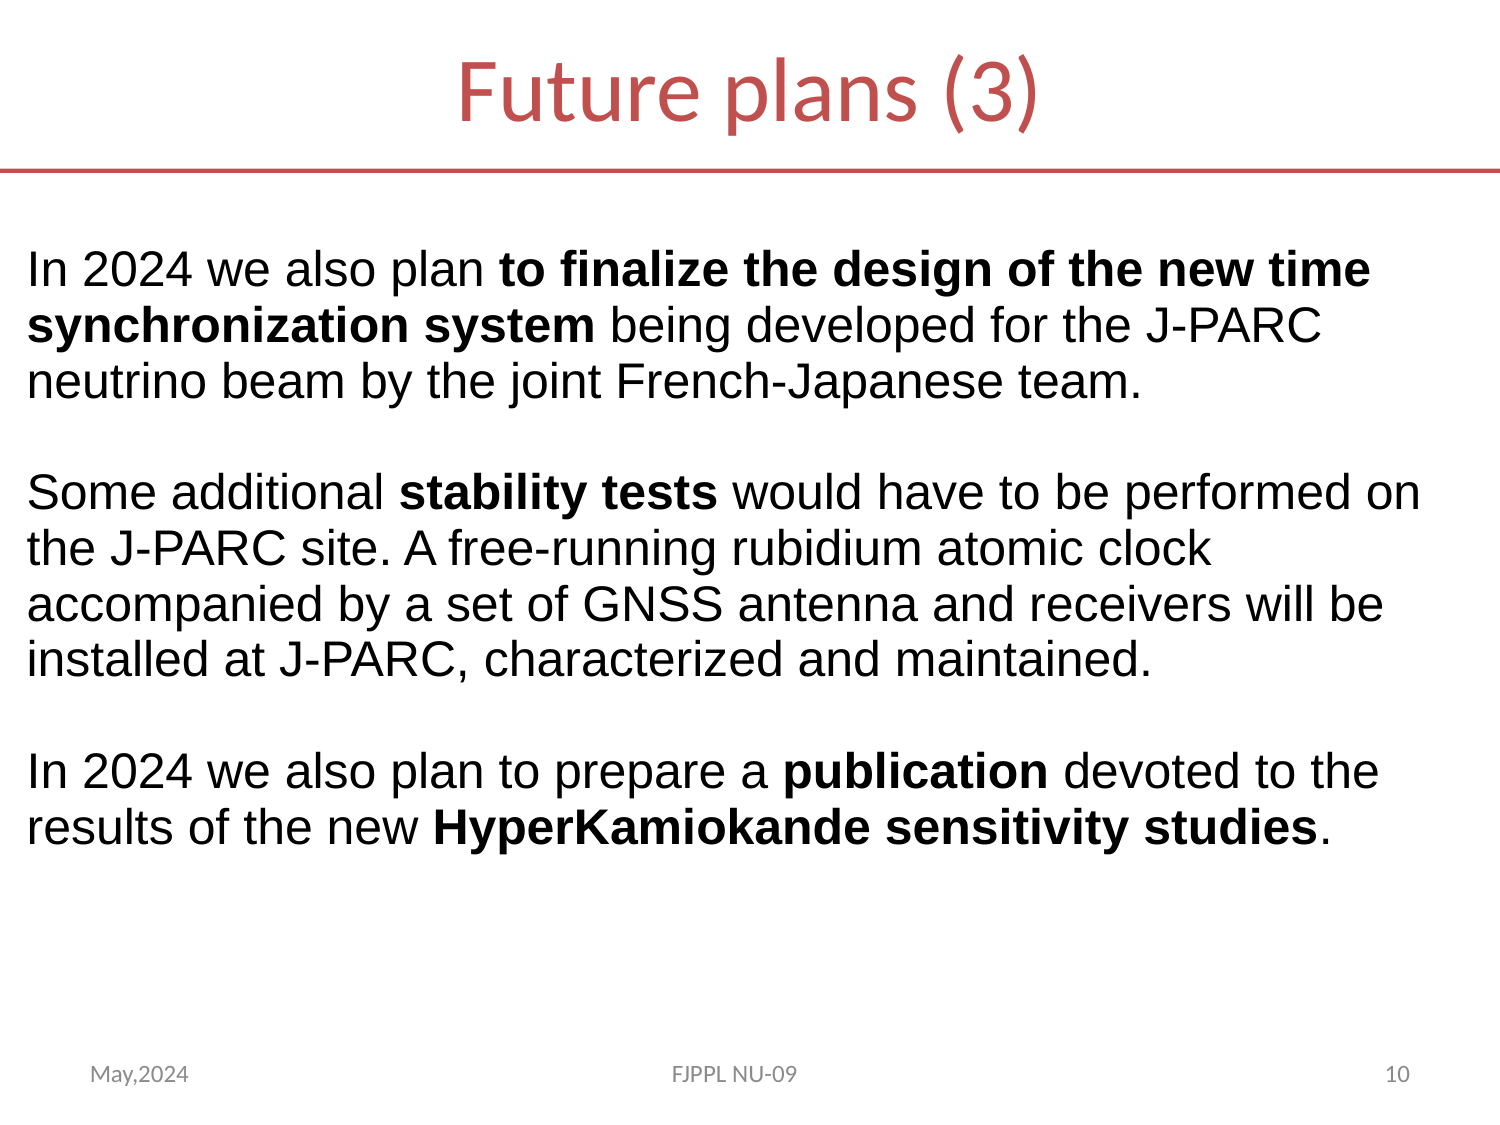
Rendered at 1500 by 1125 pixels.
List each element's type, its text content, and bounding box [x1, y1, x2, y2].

text_box 13 [1074, 1042, 1425, 1103]
text_box In 2024 we also plan to finalize the design of the new time synchronization system being developed for the J-PARC neutrino beam by the joint French-Japanese team. Some additional stability tests would have to be performed on the J-PARC site. A free-running rubidium atomic clock accompanied by a set of GNSS antenna and receivers will be installed at J-PARC, characterized and maintained. In 2024 we also plan to prepare a publication devoted to the results of the new HyperKamiokande sensitivity studies. [11, 234, 1484, 863]
text_box Future plans (3) [75, 29, 1425, 141]
text_box May,2024 [74, 1042, 425, 1103]
text_box FJPPL NU-09 [464, 1042, 1005, 1103]
